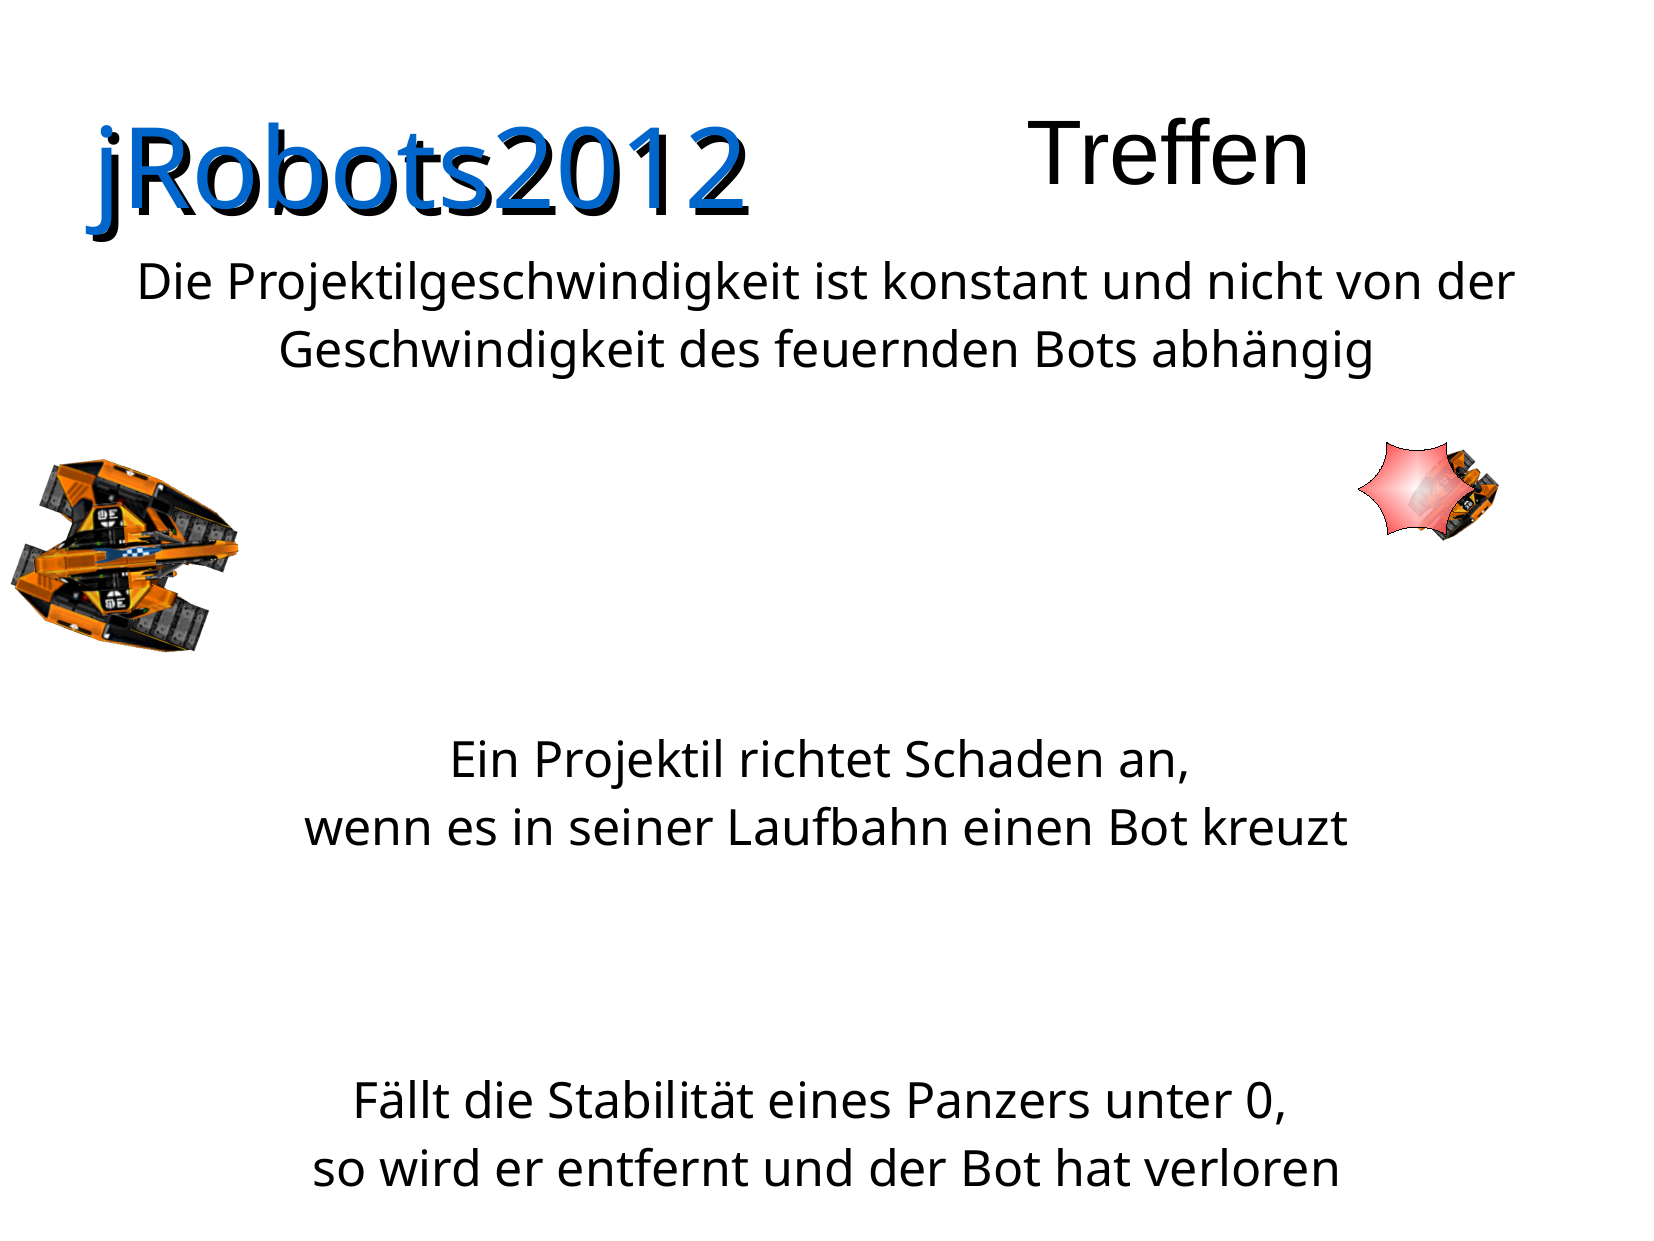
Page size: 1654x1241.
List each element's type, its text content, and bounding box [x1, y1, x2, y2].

text_box [1358, 442, 1477, 535]
picture [1417, 442, 1506, 554]
picture [0, 442, 249, 674]
title Treffen [767, 49, 1571, 257]
subtitle Die Projektilgeschwindigkeit ist konstant und nicht von der Geschwindigkeit des feuernden Bots abhängig Ein Projektil richtet Schaden an, wenn es in seiner Laufbahn einen Bot kreuzt Fällt die Stabilität eines Panzers unter 0, so wird er entfernt und der Bot hat verloren [82, 265, 1571, 1182]
